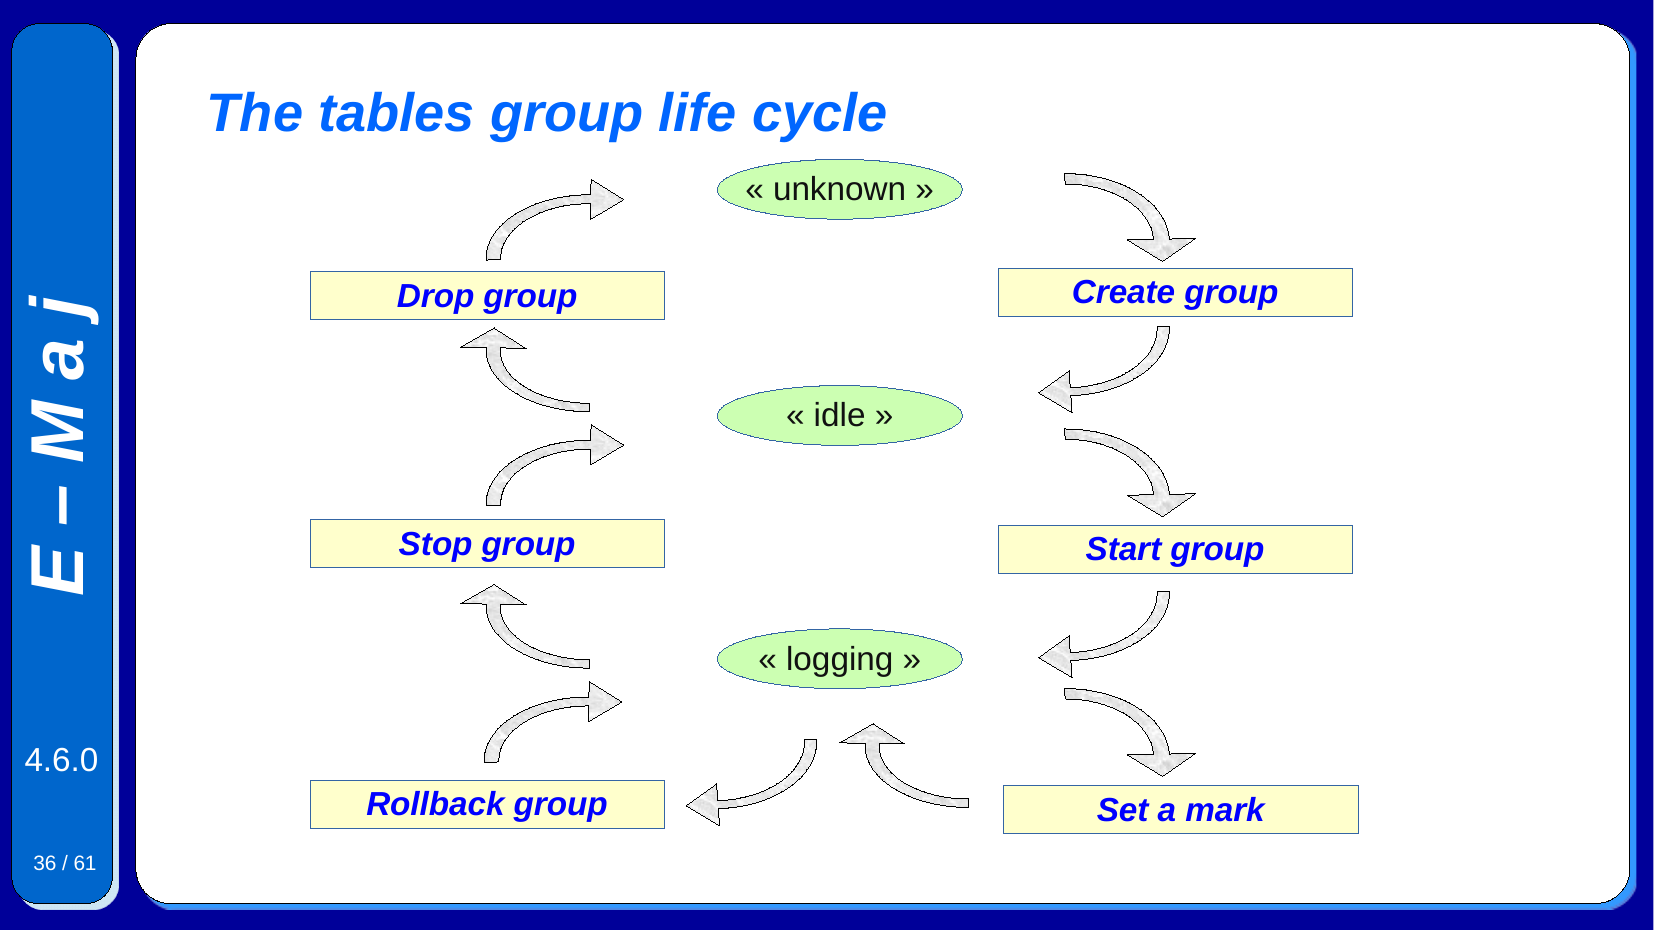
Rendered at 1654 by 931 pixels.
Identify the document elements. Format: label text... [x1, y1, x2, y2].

text_box [1064, 688, 1196, 777]
text_box [1038, 326, 1170, 413]
text_box [686, 739, 817, 826]
text_box Drop group [310, 271, 665, 320]
text_box [486, 424, 624, 506]
text_box [486, 179, 624, 261]
text_box Stop group [310, 519, 665, 568]
text_box [460, 327, 590, 412]
text_box « unknown » [717, 159, 963, 220]
text_box [839, 723, 969, 808]
text_box « logging » [717, 628, 963, 689]
text_box [1038, 591, 1170, 678]
text_box [484, 681, 622, 763]
title The tables group life cycle [206, 34, 1593, 191]
text_box Set a mark [1003, 785, 1359, 834]
text_box Create group [998, 268, 1353, 317]
text_box [1064, 428, 1196, 517]
text_box Rollback group [310, 780, 665, 829]
text_box Start group [998, 525, 1353, 574]
text_box « idle » [717, 385, 963, 446]
text_box [460, 584, 590, 669]
text_box [1064, 173, 1196, 262]
